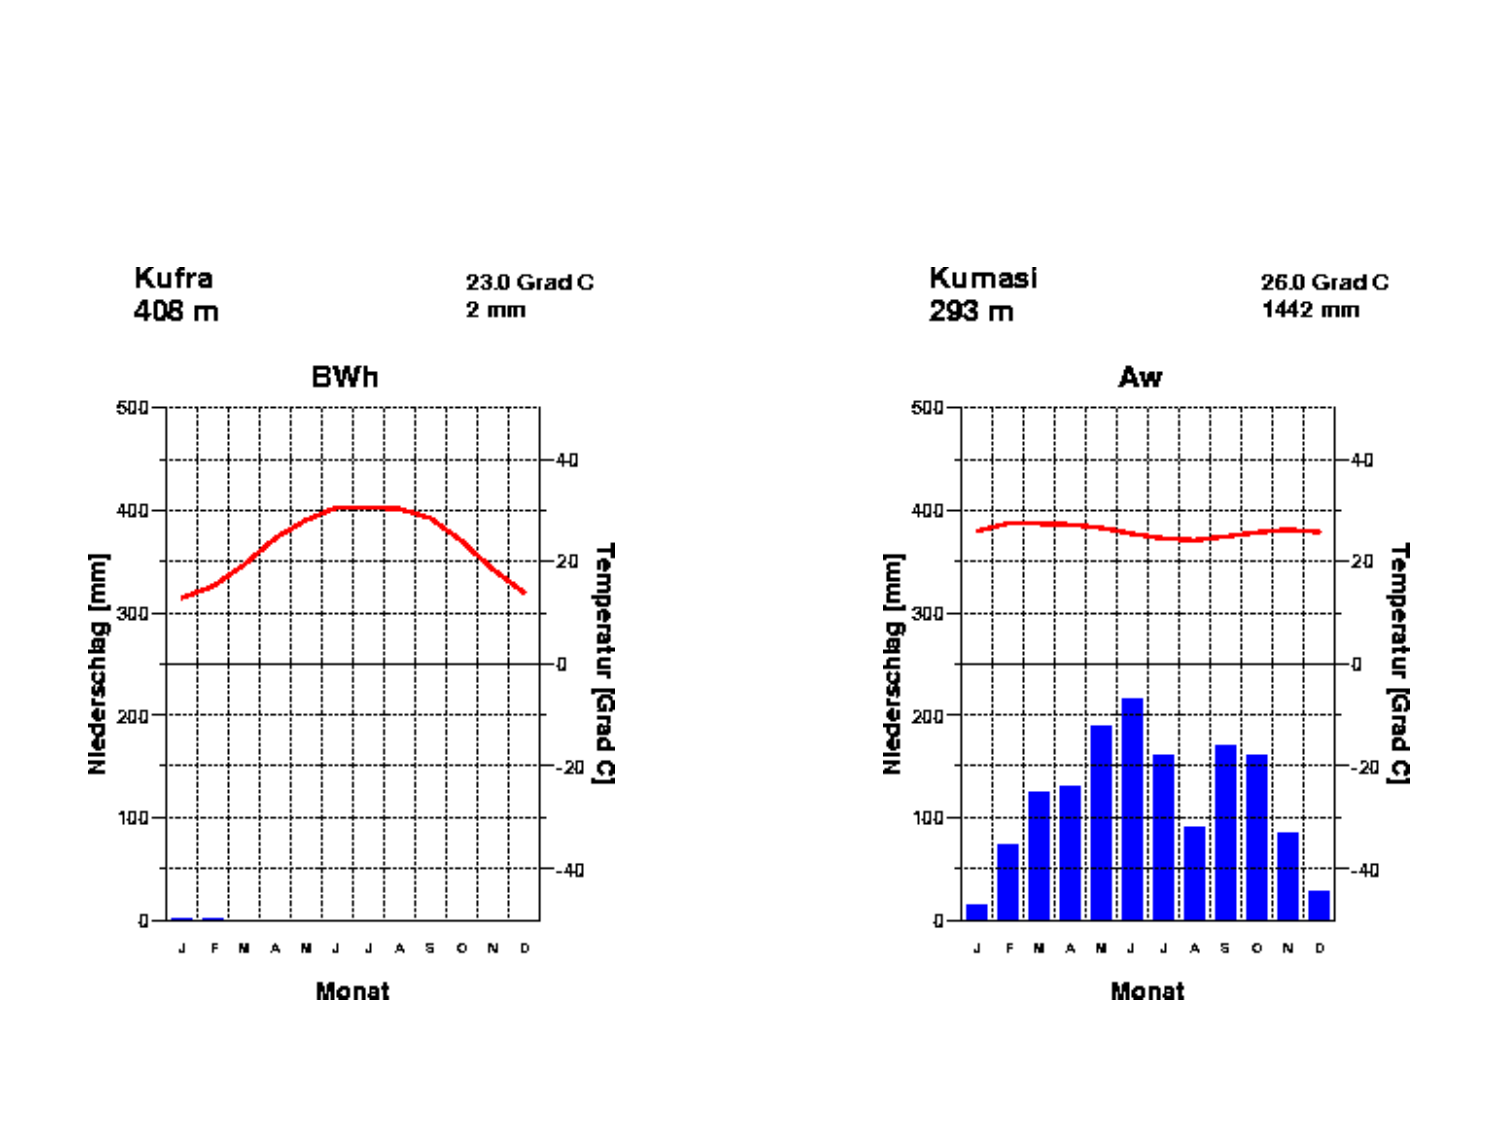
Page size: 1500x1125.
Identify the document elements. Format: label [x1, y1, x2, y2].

picture [88, 267, 615, 1000]
picture [883, 267, 1410, 1000]
